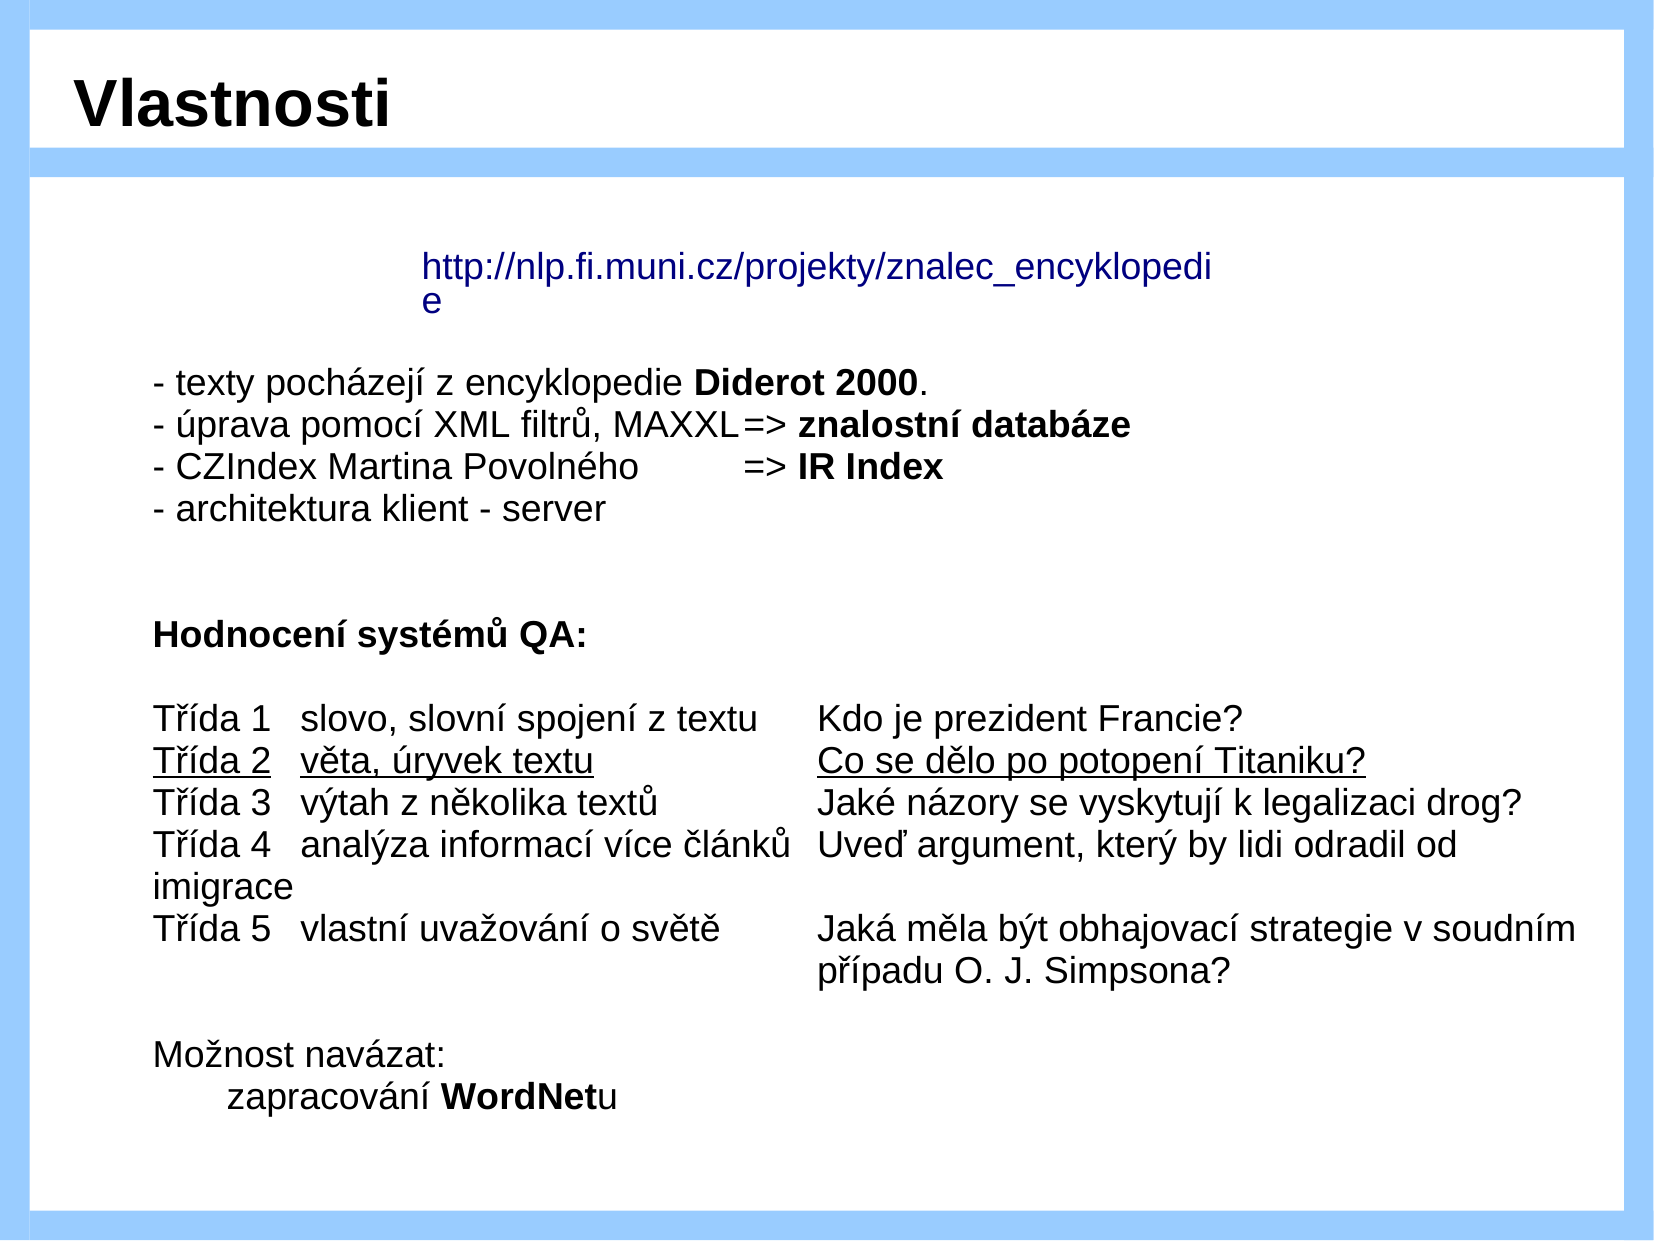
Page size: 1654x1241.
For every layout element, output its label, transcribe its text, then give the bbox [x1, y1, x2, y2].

text_box http://nlp.fi.muni.cz/projekty/znalec_encyklopedie [406, 238, 1247, 296]
text_box Vlastnosti [59, 58, 1152, 148]
text_box - texty pocházejí z encyklopedie Diderot 2000. - úprava pomocí XML filtrů, MAXXL => znalostní databáze - CZIndex Martina Povolného => IR Index - architektura klient - server Hodnocení systémů QA: Třída 1 slovo, slovní spojení z textu Kdo je prezident Francie? Třída 2 věta, úryvek textu Co se dělo po potopení Titaniku? Třída 3 výtah z několika textů Jaké názory se vyskytují k legalizaci drog? Třída 4 analýza informací více článků Uveď argument, který by lidi odradil od imigrace Třída 5 vlastní uvažování o světě Jaká měla být obhajovací strategie v soudním případu O. J. Simpsona? Možnost navázat: zapracování WordNetu [138, 354, 1625, 1209]
